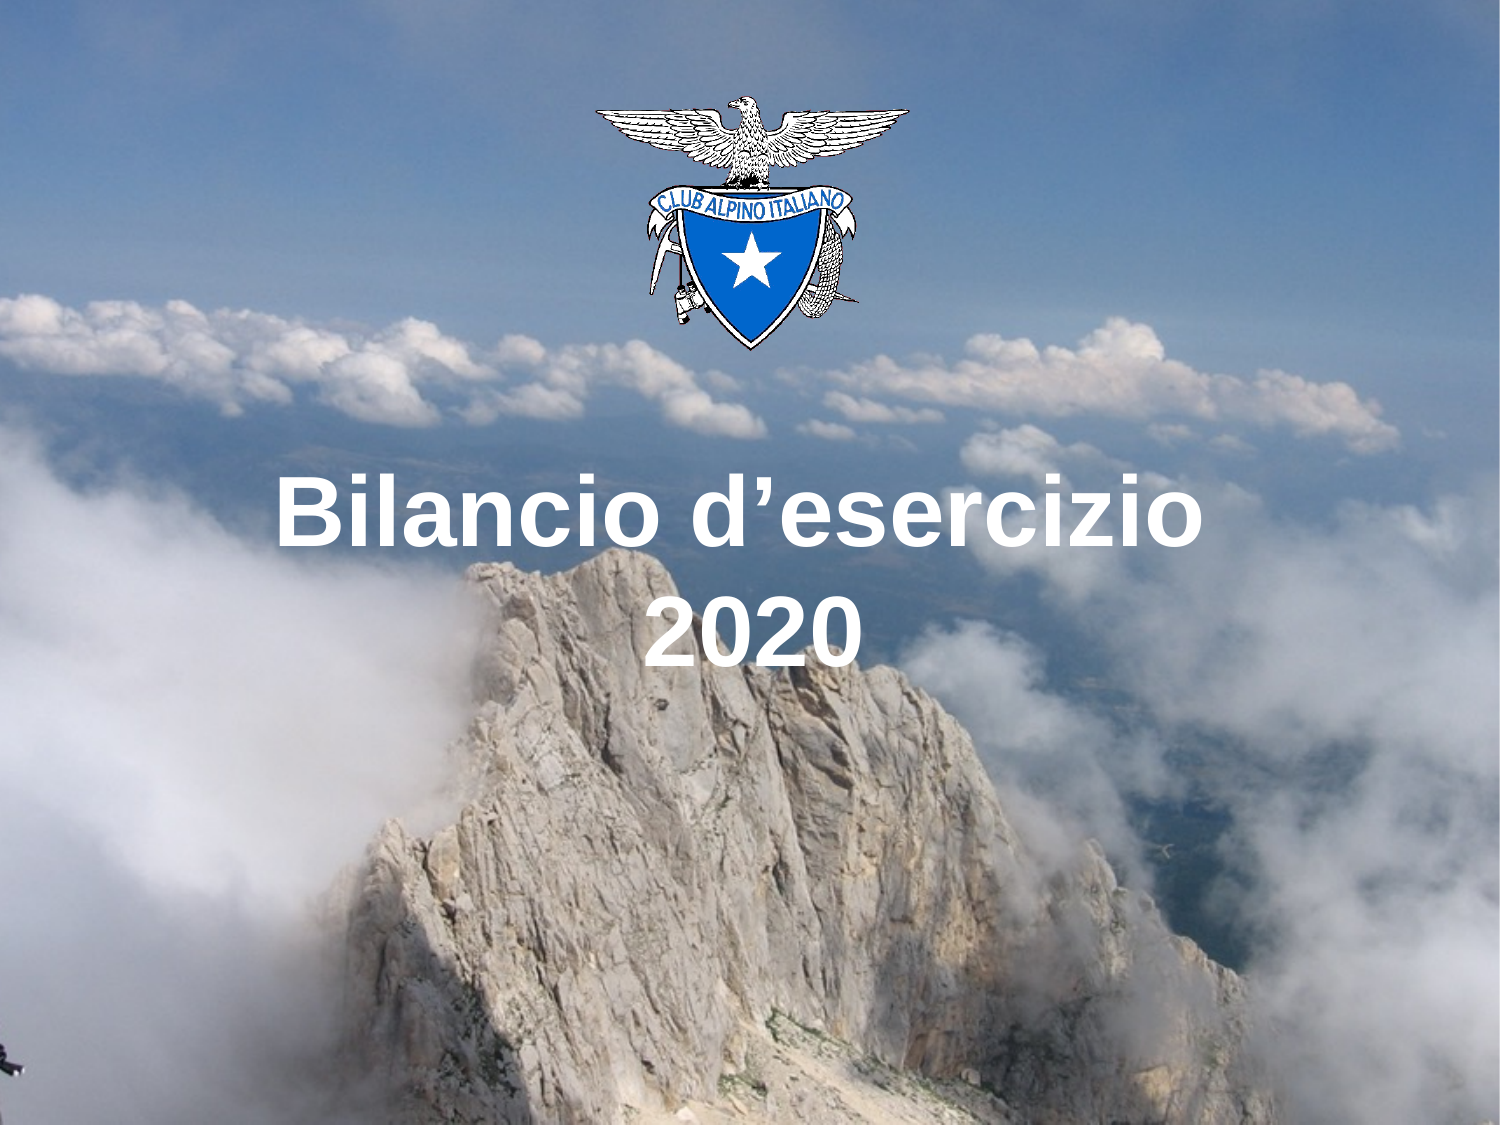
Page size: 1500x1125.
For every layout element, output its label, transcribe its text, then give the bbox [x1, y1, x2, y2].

picture [0, 0, 1500, 1125]
text_box Bilancio d’esercizio 2020 [133, 438, 1374, 697]
text_box [269, 1013, 1239, 1060]
